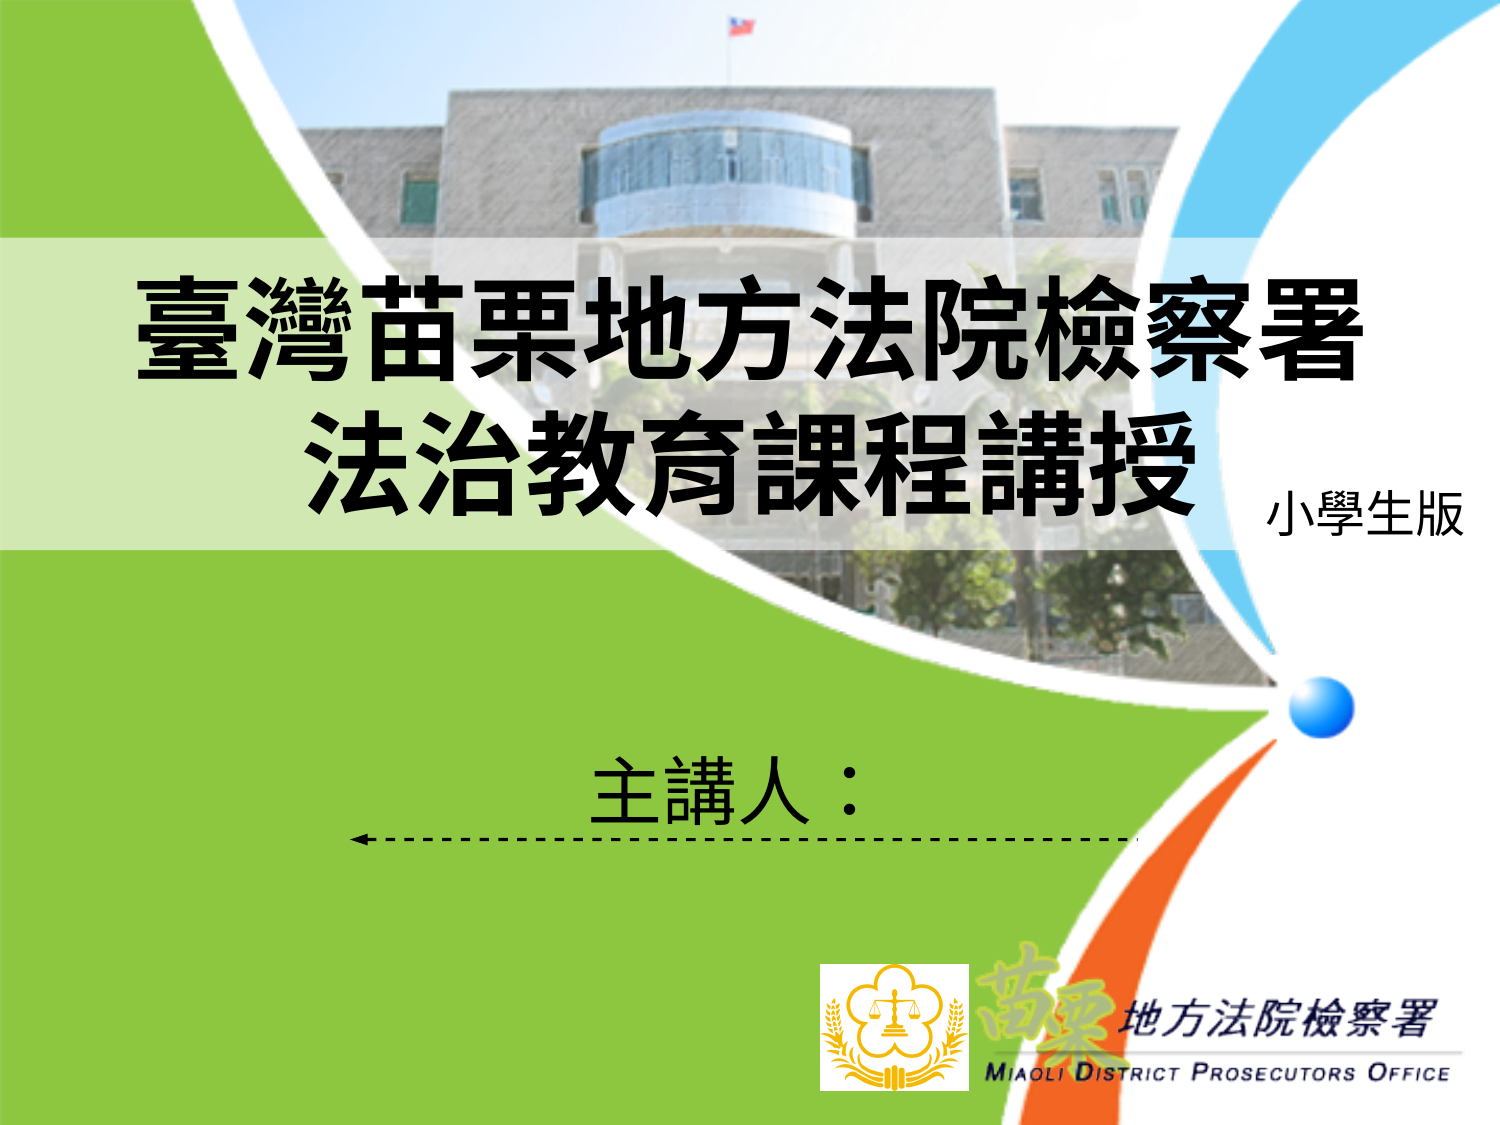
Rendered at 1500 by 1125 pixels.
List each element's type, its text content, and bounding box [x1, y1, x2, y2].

picture [820, 964, 969, 1091]
text_box 主講人： [212, 737, 1263, 835]
picture [974, 940, 1465, 1085]
title 臺灣苗栗地方法院檢察署 法治教育課程講授 [0, 237, 1500, 551]
text_box 小學生版 [1250, 474, 1500, 550]
